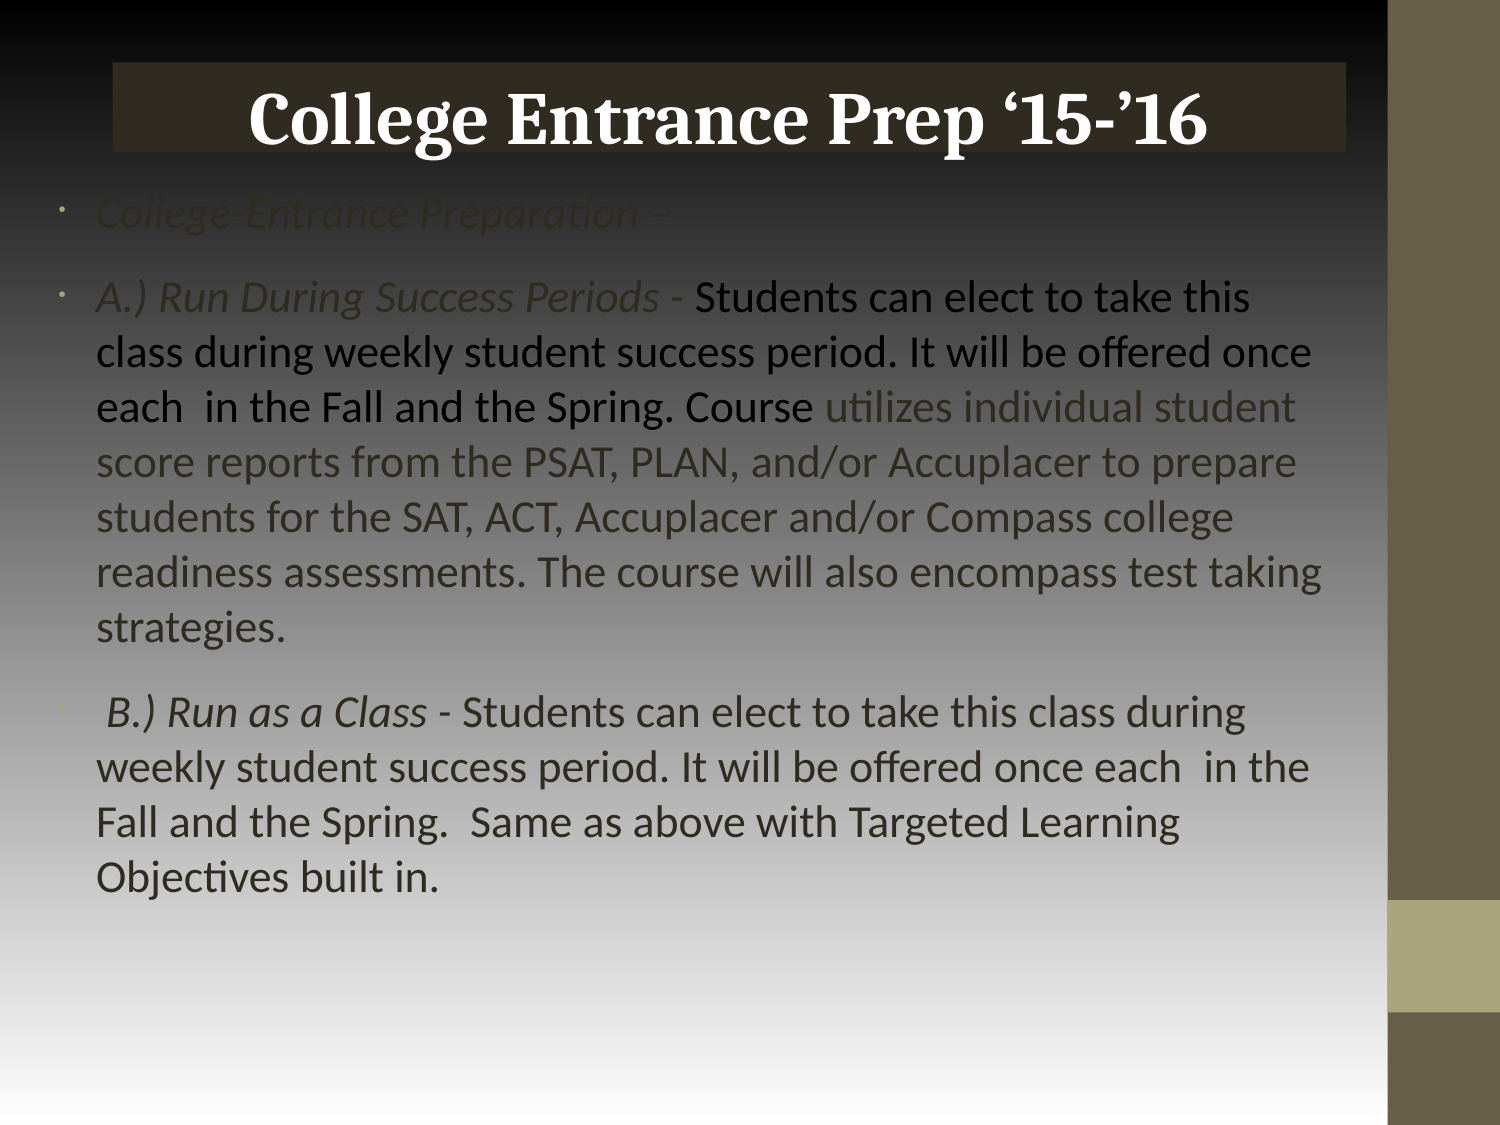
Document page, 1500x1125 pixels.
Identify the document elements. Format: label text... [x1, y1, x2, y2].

title College Entrance Prep ‘15-’16 [112, 62, 1347, 153]
list College-Entrance Preparation – A.) Run During Success Periods - Students can elect to take this class during weekly student success period. It will be offered once each in the Fall and the Spring. Course utilizes individual student score reports from the PSAT, PLAN, and/or Accuplacer to prepare students for the SAT, ACT, Accuplacer and/or Compass college readiness assessments. The course will also encompass test taking strategies. B.) Run as a Class - Students can elect to take this class during weekly student success period. It will be offered once each in the Fall and the Spring. Same as above with Targeted Learning Objectives built in. [24, 174, 1347, 881]
